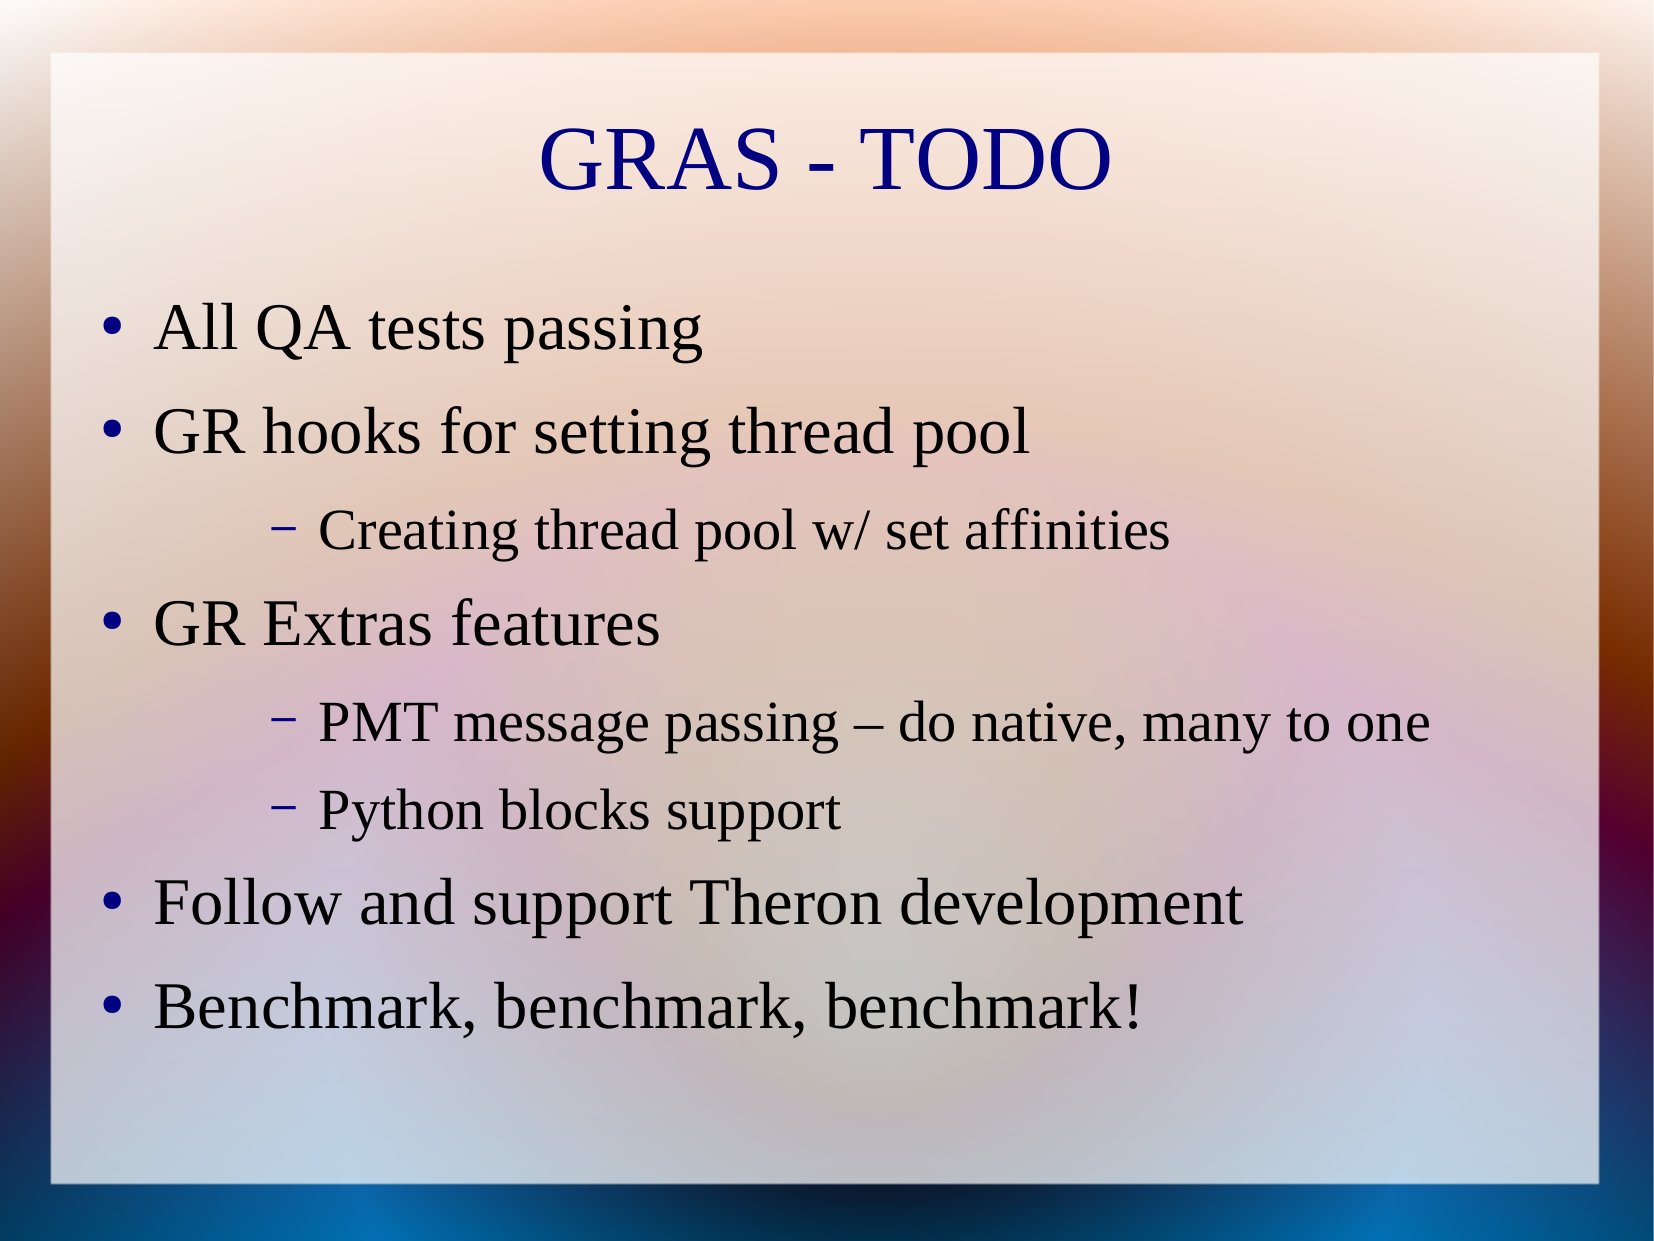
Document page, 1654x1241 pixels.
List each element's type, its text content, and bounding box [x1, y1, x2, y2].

list All QA tests passing GR hooks for setting thread pool Creating thread pool w/ set affinities GR Extras features PMT message passing – do native, many to one Python blocks support Follow and support Theron development Benchmark, benchmark, benchmark! [82, 290, 1571, 1044]
picture [0, 0, 1654, 1241]
title GRAS - TODO [82, 55, 1571, 263]
